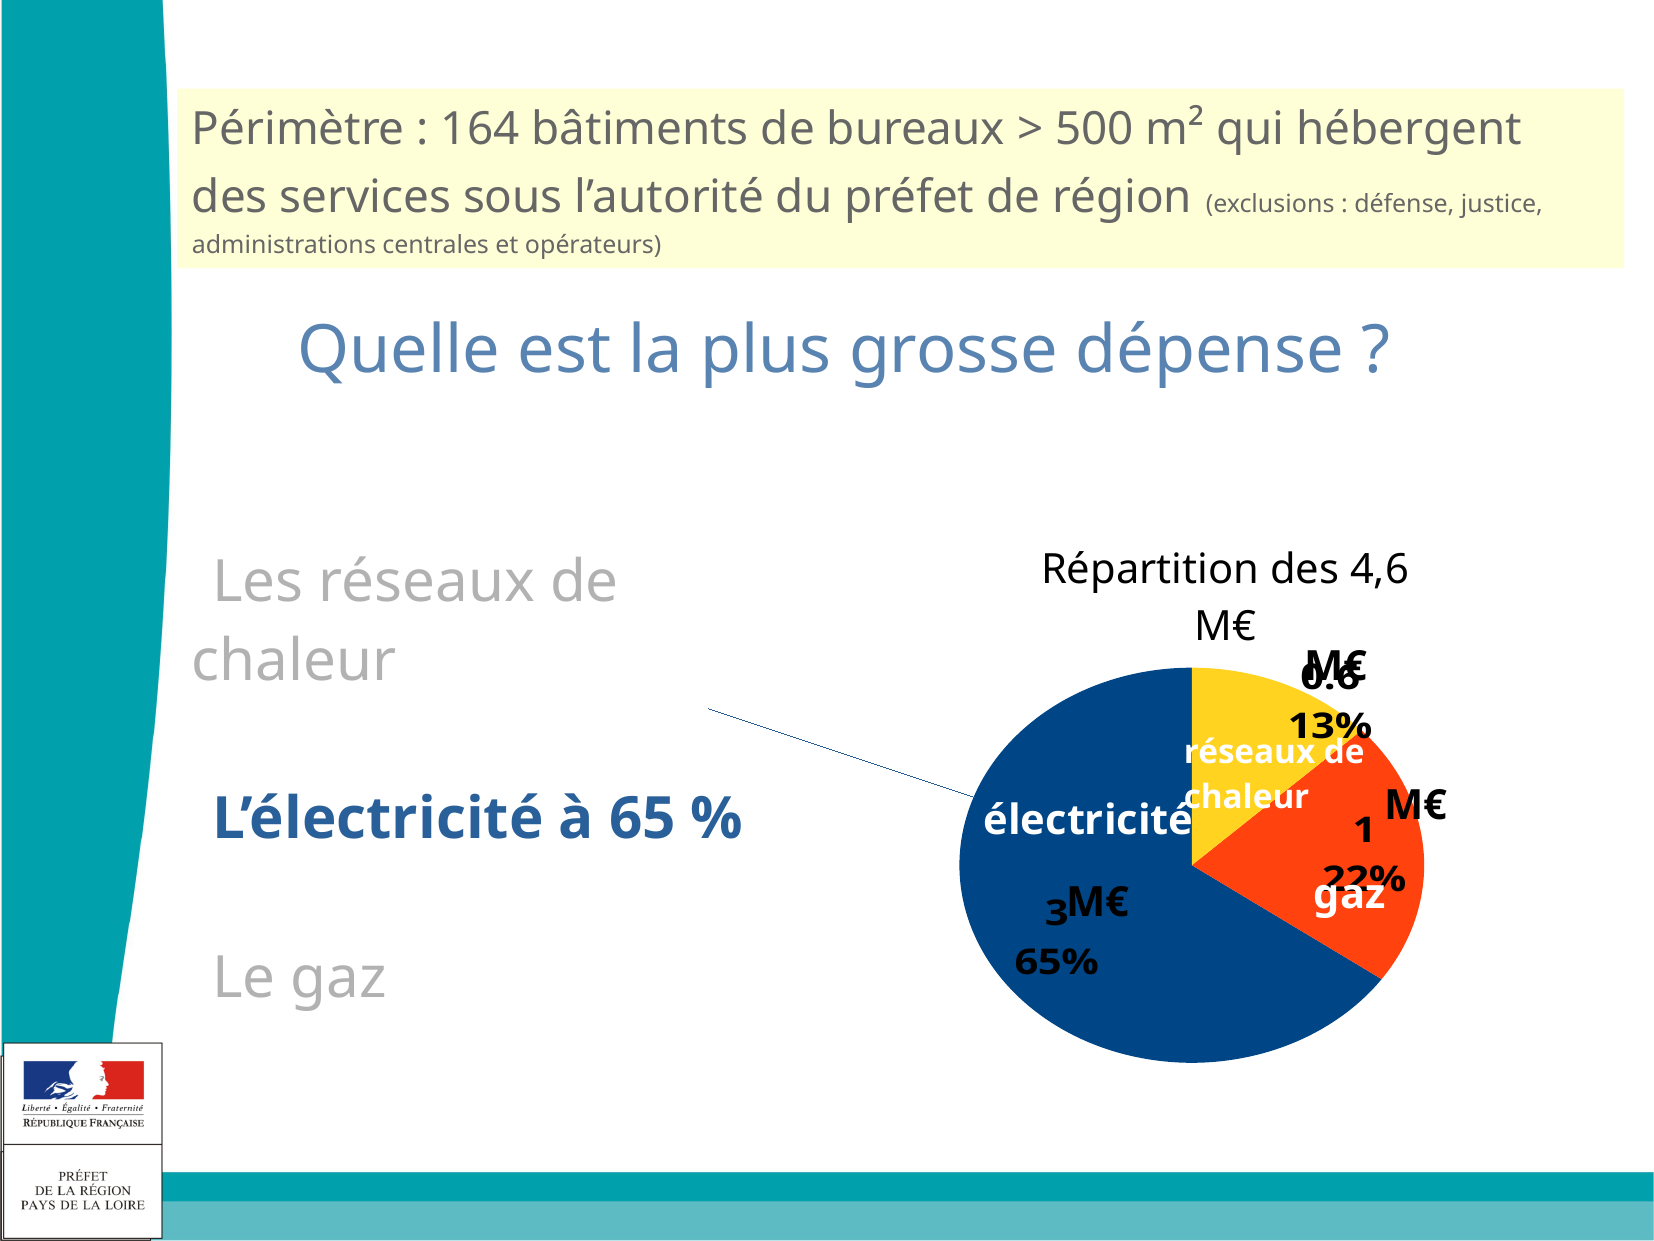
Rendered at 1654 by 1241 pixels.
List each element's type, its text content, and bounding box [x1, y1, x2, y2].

text_box M€ [1289, 628, 1455, 686]
text_box M€ [1370, 767, 1536, 825]
title Quelle est la plus grosse dépense ? [147, 250, 1542, 443]
text_box M€ [1051, 864, 1217, 922]
text_box électricité [968, 782, 1300, 839]
text_box Les réseaux de chaleur L’électricité à 65 % Le gaz [177, 531, 798, 1004]
text_box gaz [1299, 856, 1630, 913]
text_box réseaux de chaleur [1169, 720, 1512, 811]
text_box Répartition des 4,6 M€ [1003, 531, 1447, 630]
picture [0, 0, 1654, 1241]
chart [792, 578, 1654, 1063]
text_box Périmètre : 164 bâtiments de bureaux > 500 m² qui hébergent des services sous l’autorité du préfet de région (exclusions : défense, justice, administrations centrales et opérateurs) [177, 88, 1625, 207]
